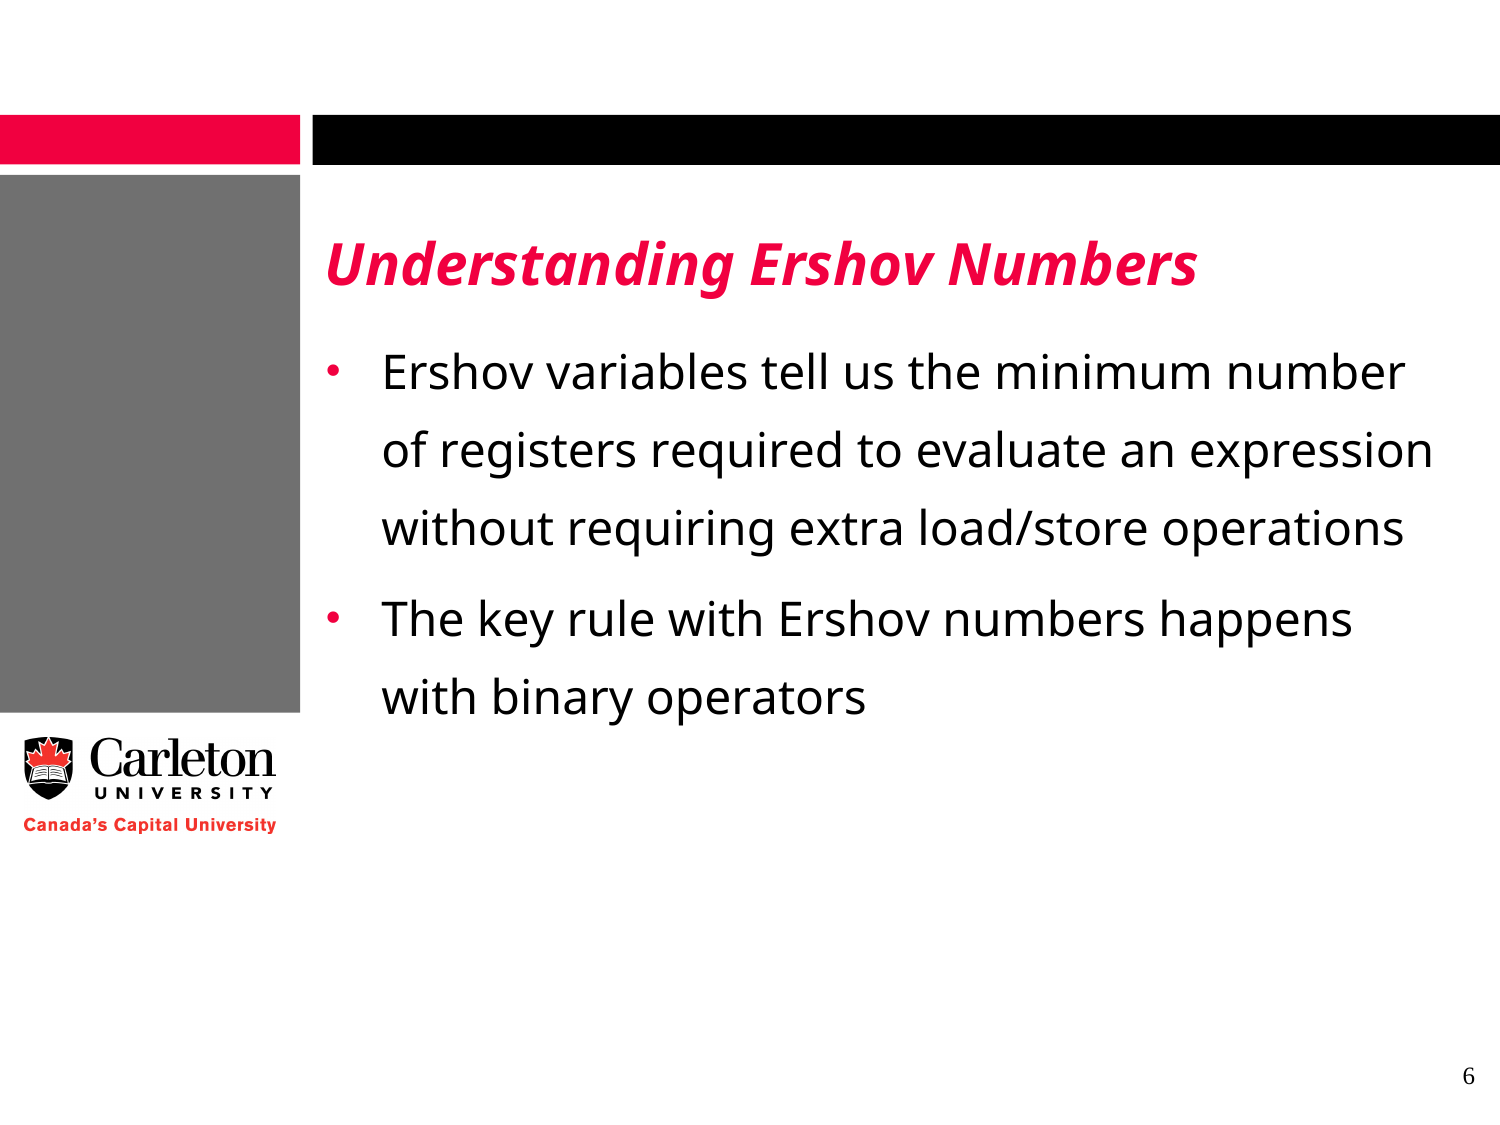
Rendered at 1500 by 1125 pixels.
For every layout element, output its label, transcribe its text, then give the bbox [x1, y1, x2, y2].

title Understanding Ershov Numbers [324, 187, 1450, 324]
list Ershov variables tell us the minimum number of registers required to evaluate an expression without requiring extra load/store operations The key rule with Ershov numbers happens with binary operators [324, 324, 1450, 1036]
picture [24, 737, 276, 834]
